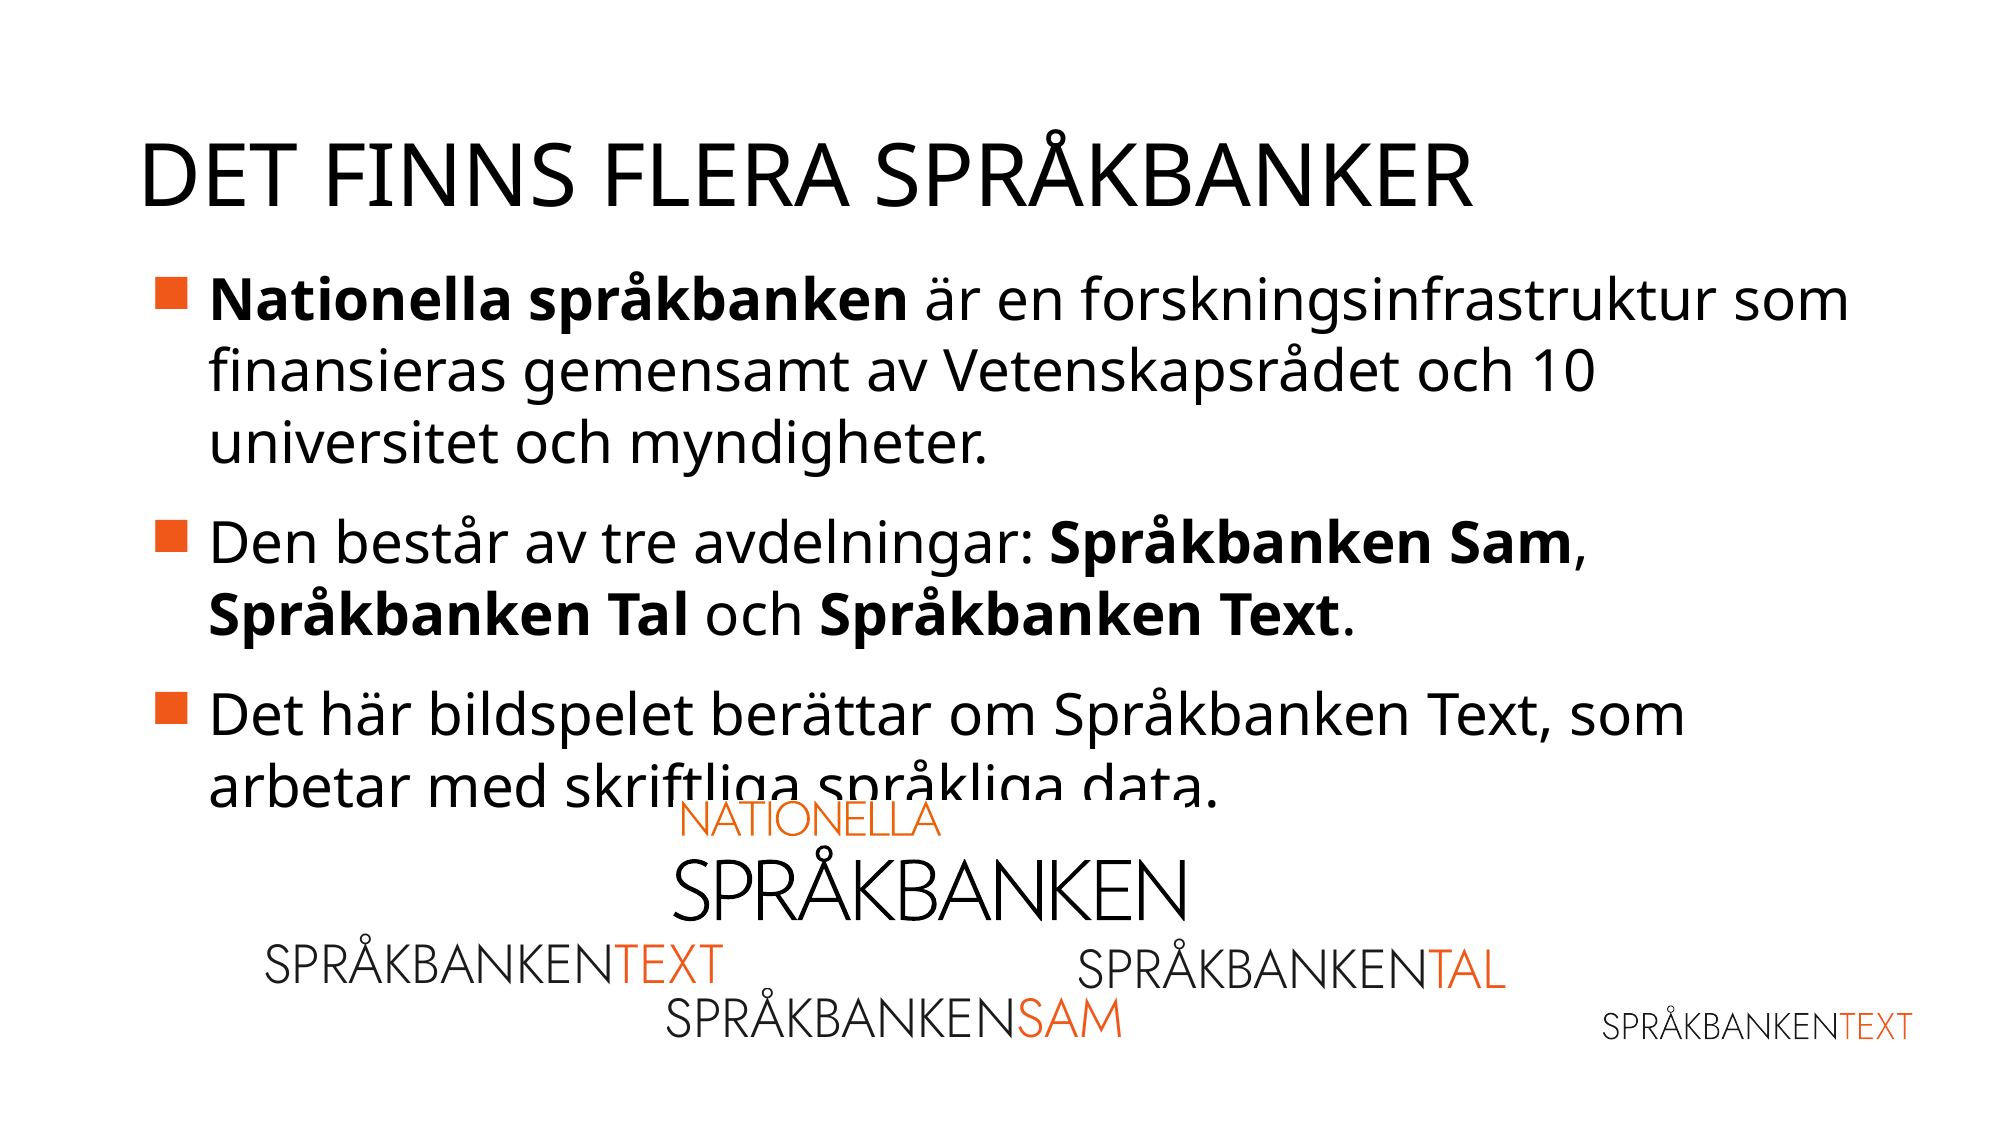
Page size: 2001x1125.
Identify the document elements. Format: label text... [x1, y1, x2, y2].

picture [667, 938, 1506, 1040]
picture [673, 799, 1185, 922]
list Nationella språkbanken är en forskningsinfrastruktur som finansieras gemensamt av Vetenskapsrådet och 10 universitet och myndigheter. Den består av tre avdelningar: Språkbanken Sam, Språkbanken Tal och Språkbanken Text. Det här bildspelet berättar om Språkbanken Text, som arbetar med skriftliga språkliga data. [137, 263, 1863, 822]
title Det finns flera språkbanker [137, 109, 1863, 236]
picture [265, 934, 724, 985]
picture [1600, 998, 1959, 1125]
